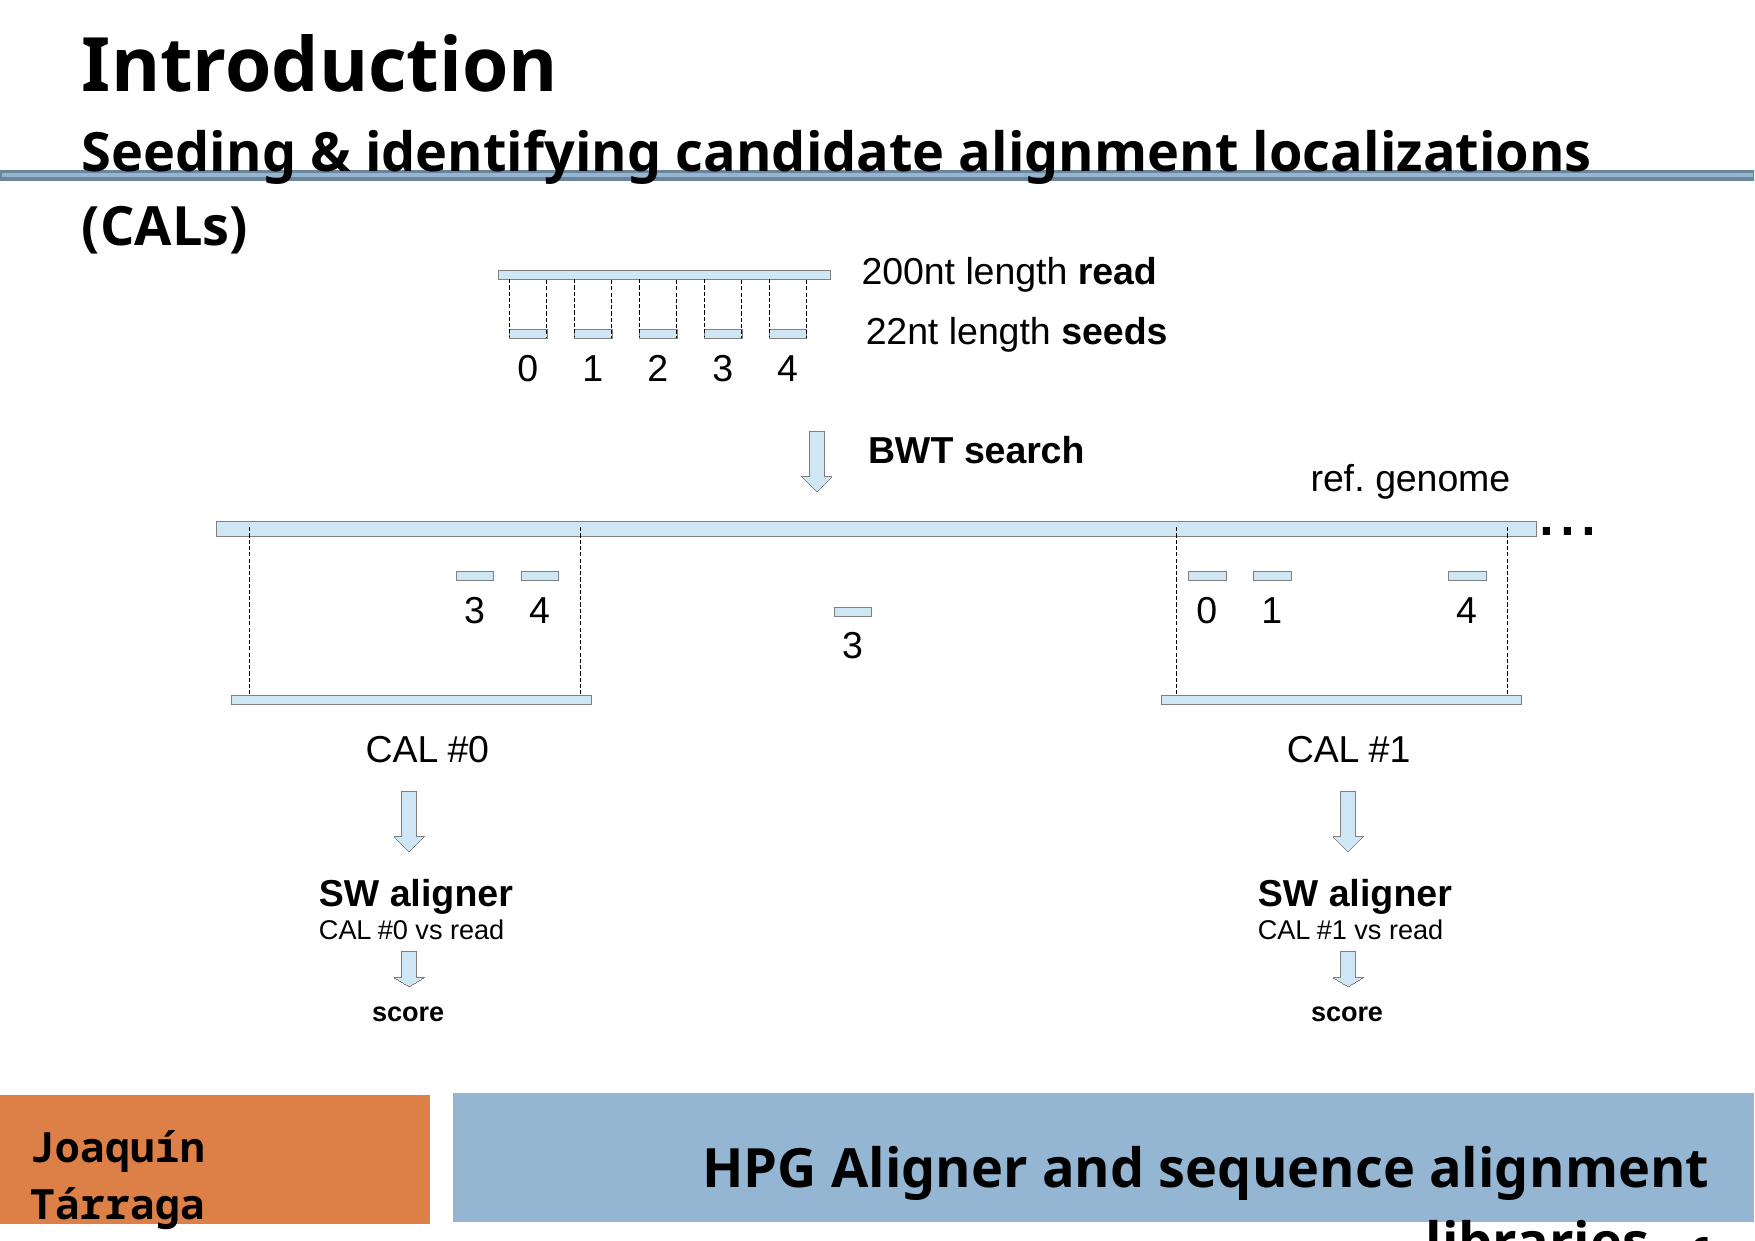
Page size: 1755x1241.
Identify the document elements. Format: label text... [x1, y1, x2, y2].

text_box [574, 329, 613, 339]
text_box SW aligner CAL #1 vs read [1243, 865, 1467, 953]
text_box Introduction Seeding & identifying candidate alignment localizations (CALs) [67, 3, 1688, 168]
text_box 3 [449, 582, 500, 640]
text_box [801, 431, 832, 492]
text_box 0 [502, 340, 553, 398]
text_box 3 [827, 617, 878, 675]
text_box 1 [567, 340, 618, 398]
text_box [521, 571, 559, 581]
text_box SW aligner CAL #0 vs read [304, 865, 528, 953]
text_box [1161, 695, 1522, 705]
text_box [1188, 571, 1227, 581]
text_box [1253, 571, 1292, 581]
text_box [216, 521, 1521, 537]
text_box [1333, 791, 1364, 852]
text_box Joaquín Tárraga jtarraga@cipf.es [15, 1110, 406, 1221]
text_box [498, 270, 831, 280]
text_box [655, 171, 1046, 179]
text_box BWT search [853, 422, 1100, 480]
text_box ... [1521, 460, 1614, 559]
text_box 2 [632, 340, 683, 398]
text_box 22nt length seeds [851, 302, 1183, 360]
text_box [1448, 571, 1487, 581]
text_box [0, 171, 284, 179]
text_box [509, 329, 548, 339]
text_box 3 [697, 340, 748, 398]
text_box [456, 571, 494, 581]
text_box HPG Aligner and sequence alignment libraries 6 [480, 1122, 1726, 1239]
text_box [639, 329, 678, 339]
text_box score [357, 989, 459, 1035]
text_box 200nt length read [846, 243, 1172, 300]
text_box 4 [1441, 582, 1492, 640]
text_box CAL #1 [1272, 721, 1426, 779]
text_box [290, 171, 556, 179]
text_box [1052, 171, 1754, 179]
text_box 1 [1246, 582, 1298, 640]
text_box CAL #0 [350, 721, 504, 779]
text_box 0 [1181, 582, 1233, 640]
text_box [704, 329, 743, 339]
text_box [560, 171, 649, 179]
text_box [394, 951, 425, 987]
text_box [1333, 951, 1364, 987]
text_box ref. genome [1295, 449, 1526, 507]
text_box 4 [514, 582, 565, 640]
text_box 4 [762, 340, 813, 398]
text_box score [1296, 989, 1399, 1035]
text_box [231, 695, 592, 705]
text_box [834, 607, 872, 617]
text_box [769, 329, 807, 339]
text_box [394, 791, 425, 852]
